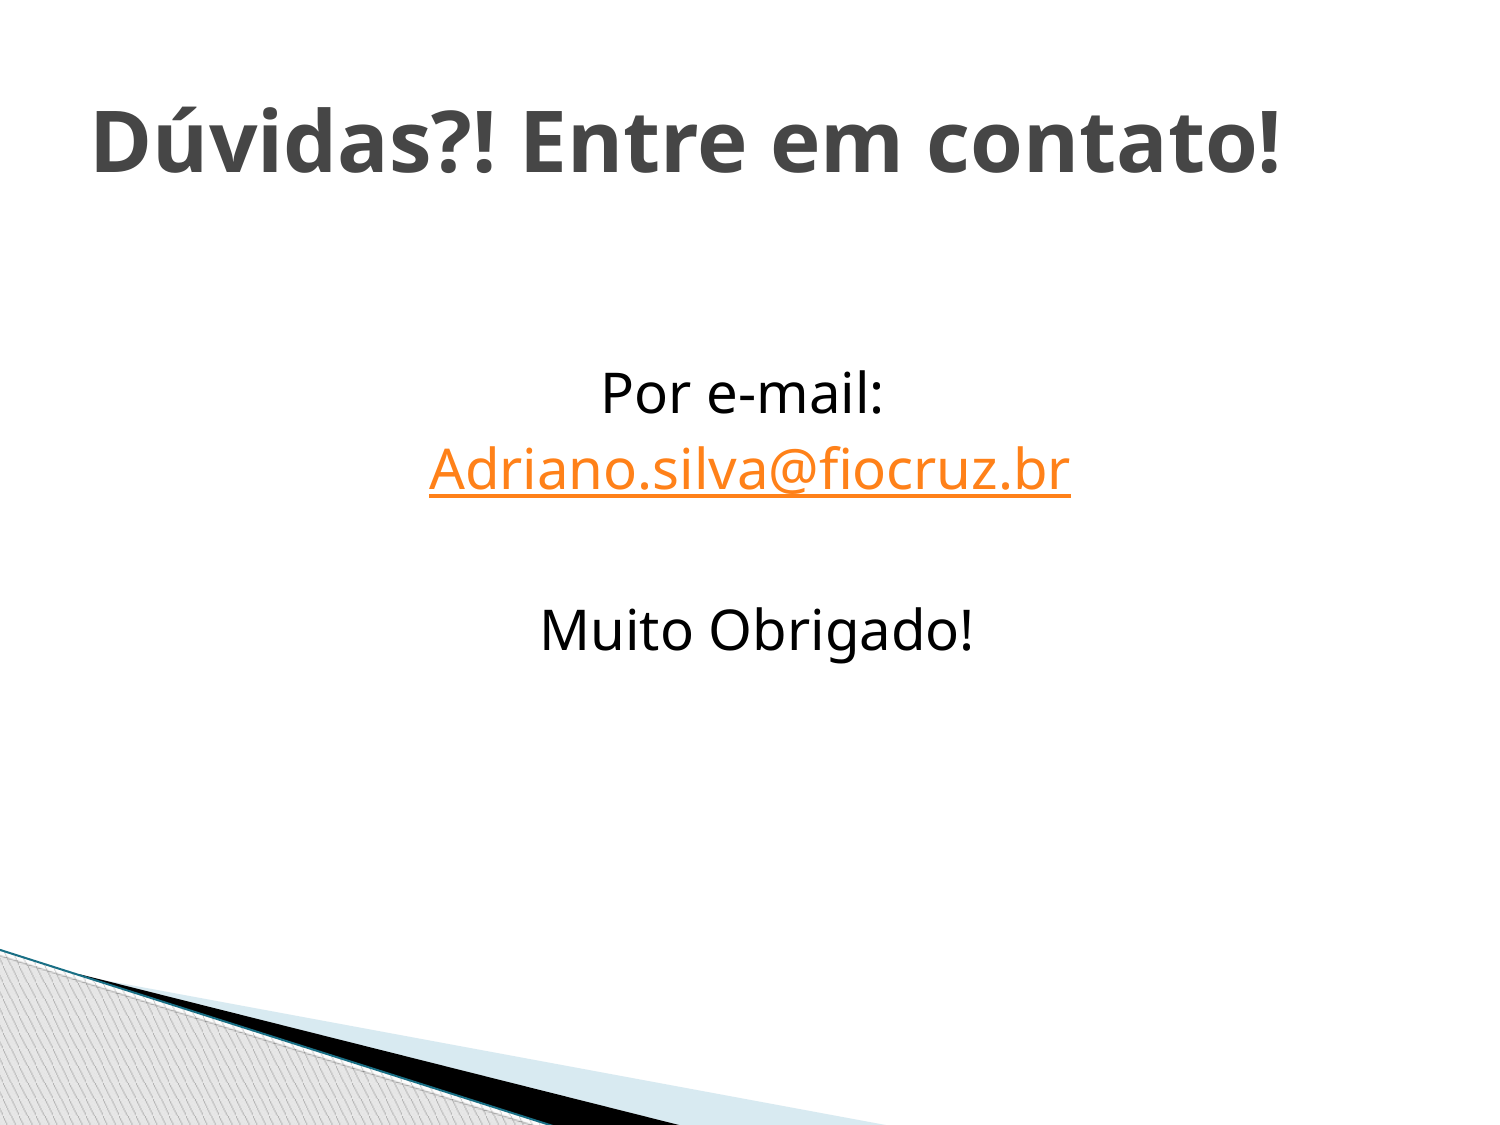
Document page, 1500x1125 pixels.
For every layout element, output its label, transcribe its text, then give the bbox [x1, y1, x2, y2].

list Por e-mail: Adriano.silva@fiocruz.br Muito Obrigado! [73, 350, 1424, 788]
title Dúvidas?! Entre em contato! [75, 45, 1425, 233]
